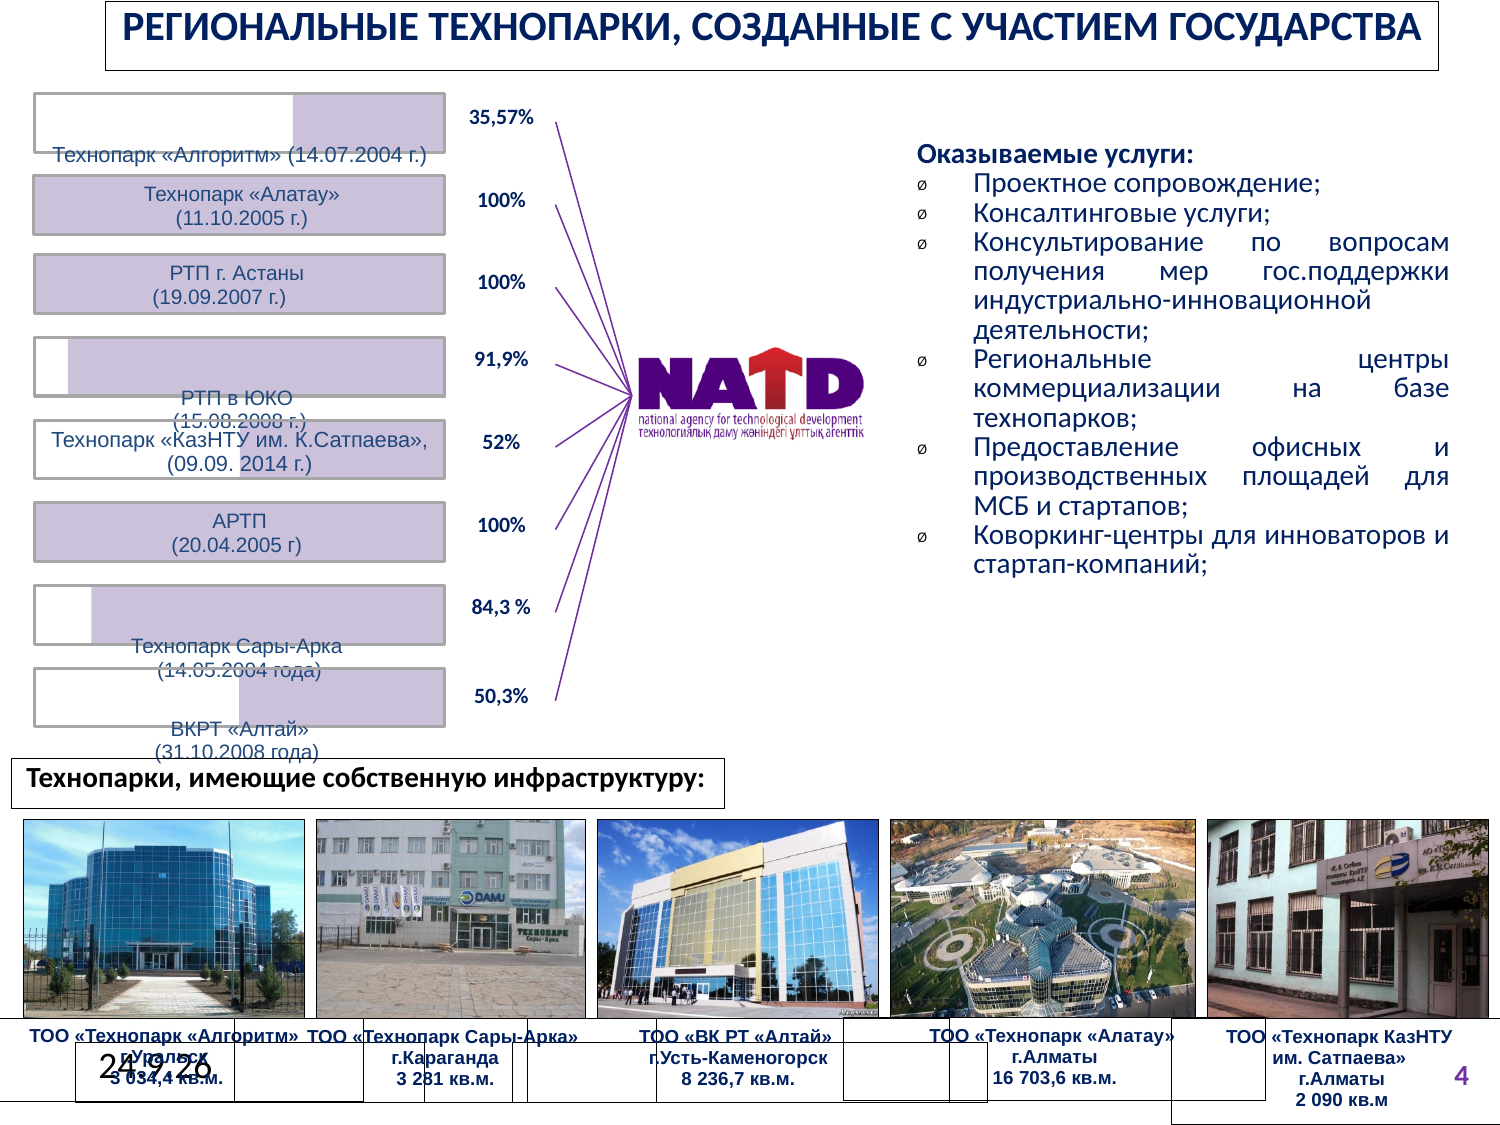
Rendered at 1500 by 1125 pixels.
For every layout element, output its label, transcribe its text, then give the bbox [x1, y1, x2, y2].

picture [609, 367, 627, 392]
picture [611, 339, 622, 366]
picture [609, 401, 627, 432]
text_box ТОО «Технопарк Сары-Арка» г.Караганда 3 281 кв.м. [234, 1018, 527, 1103]
text_box АРТП (20.04.2005 г) [34, 502, 445, 562]
text_box 50,3% [447, 679, 556, 722]
text_box Технопарк «Алатау» (11.10.2005 г.) [33, 175, 445, 235]
picture [23, 819, 305, 1018]
text_box 100% [447, 266, 556, 309]
text_box ТОО «ВК РТ «Алтай» г.Усть-Каменогорск 8 236,7 кв.м. [527, 1018, 950, 1103]
text_box 52% [447, 425, 556, 469]
text_box [291, 338, 447, 398]
text_box 84,3 % [447, 591, 556, 634]
picture [316, 819, 586, 1018]
text_box Технопарки, имеющие собственную инфраструктуру: [11, 758, 725, 809]
text_box Технопарк «Алгоритм» (14.07.2004 г.) [34, 93, 445, 153]
text_box РТП в ЮКО (15.08.2008 г.) [34, 337, 445, 396]
picture [1207, 819, 1489, 1018]
text_box 100% [447, 183, 556, 226]
picture [609, 344, 625, 383]
text_box 100% [447, 508, 556, 551]
picture [609, 388, 628, 409]
text_box Технопарк «КазНТУ им. К.Сатпаева», (09.09. 2014 г.) [34, 420, 445, 479]
text_box РЕГИОНАЛЬНЫЕ ТЕХНОПАРКИ, СОЗДАННЫЕ С УЧАСТИЕМ ГОСУДАРСТВА [105, 1, 1439, 71]
text_box Технопарк Сары-Арка (14.05.2004 года) [34, 585, 445, 645]
picture [597, 819, 879, 1018]
text_box ВКРТ «Алтай» (31.10.2008 года) [34, 668, 445, 727]
picture [615, 432, 621, 448]
picture [609, 413, 624, 448]
text_box Оказываемые услуги: Проектное сопровождение; Консалтинговые услуги; Консультирование по вопросам получения мер гос.поддержки индустриально-инновационной деятельности; Региональные центры коммерциализации на базе технопарков; Предоставление офисных и производственных площадей для МСБ и стартапов; Коворкинг-центры для инноваторов и стартап-компаний; [902, 134, 1465, 715]
picture [890, 819, 1196, 1017]
text_box ТОО «Технопарк КазНТУ им. Сатпаева» г.Алматы 2 090 кв.м [1171, 1018, 1500, 1125]
text_box [425, 94, 446, 154]
text_box РТП г. Астаны (19.09.2007 г.) [34, 254, 445, 314]
text_box ТОО «Технопарк «Алатау» г.Алматы 16 703,6 кв.м. [843, 1017, 1266, 1101]
text_box 91,9% [447, 343, 556, 386]
picture [618, 339, 891, 448]
text_box ТОО «Технопарк «Алгоритм» г.Уральск 3 034,4 кв.м. [0, 1018, 234, 1102]
text_box 35,57% [447, 100, 556, 144]
